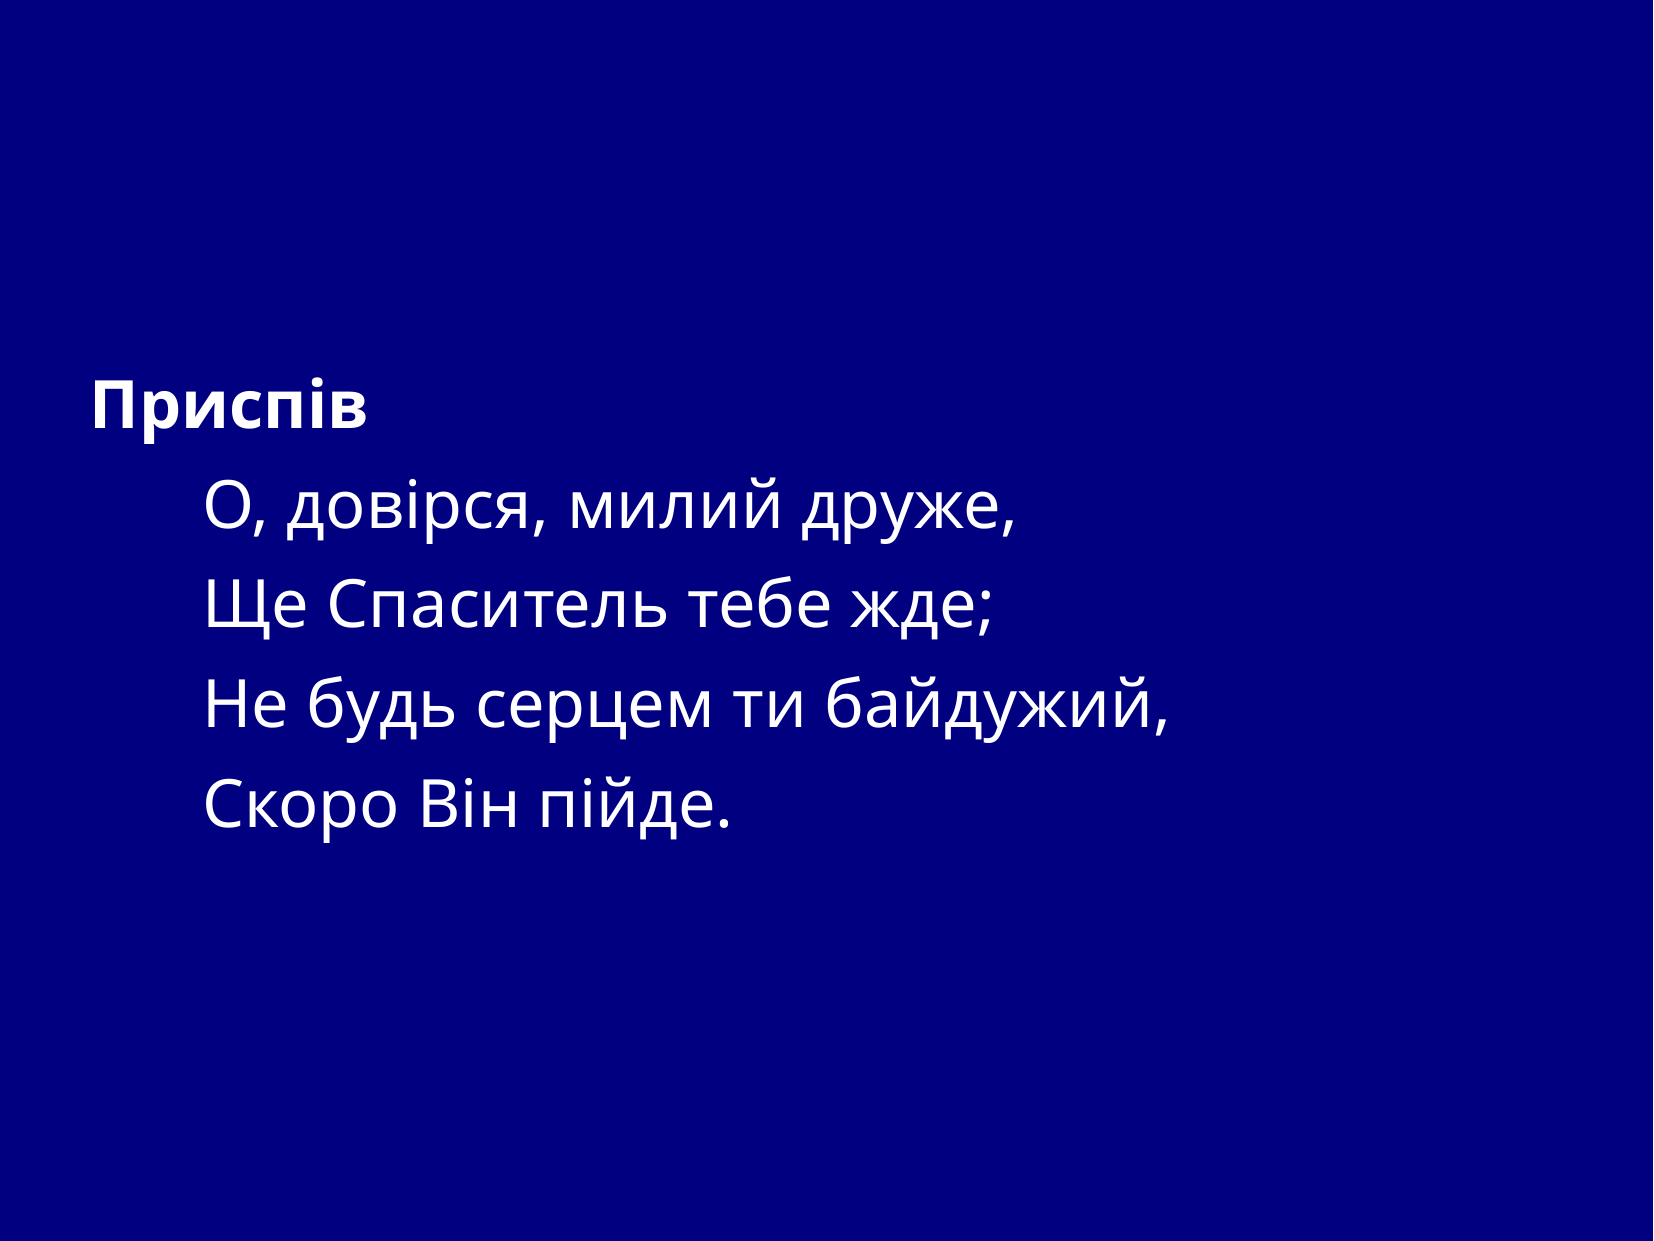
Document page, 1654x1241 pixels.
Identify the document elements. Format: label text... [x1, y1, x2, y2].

text_box Приспів О, довірся, милий друже, Ще Спаситель тебе жде; Не будь серцем ти байдужий, Скоро Він пійде. [75, 150, 1576, 1163]
